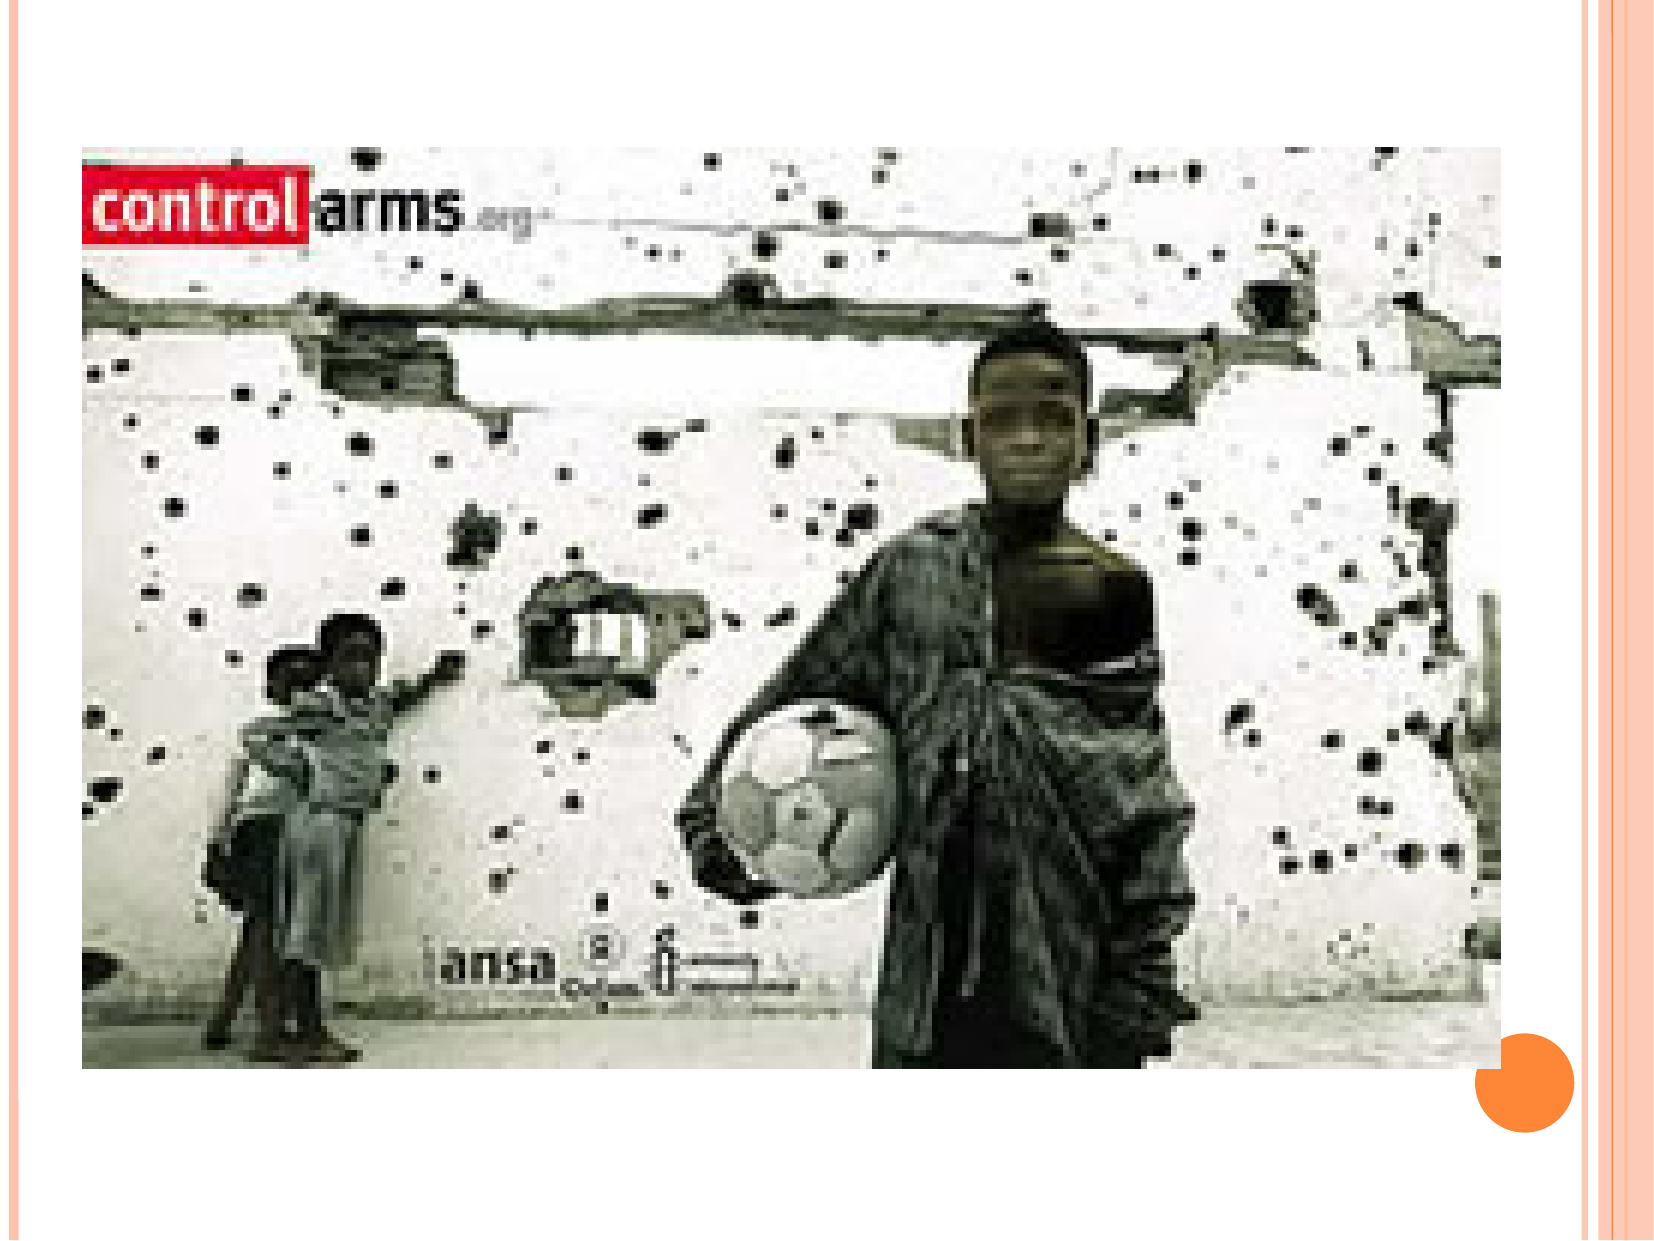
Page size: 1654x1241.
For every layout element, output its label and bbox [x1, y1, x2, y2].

picture [82, 147, 1501, 1069]
